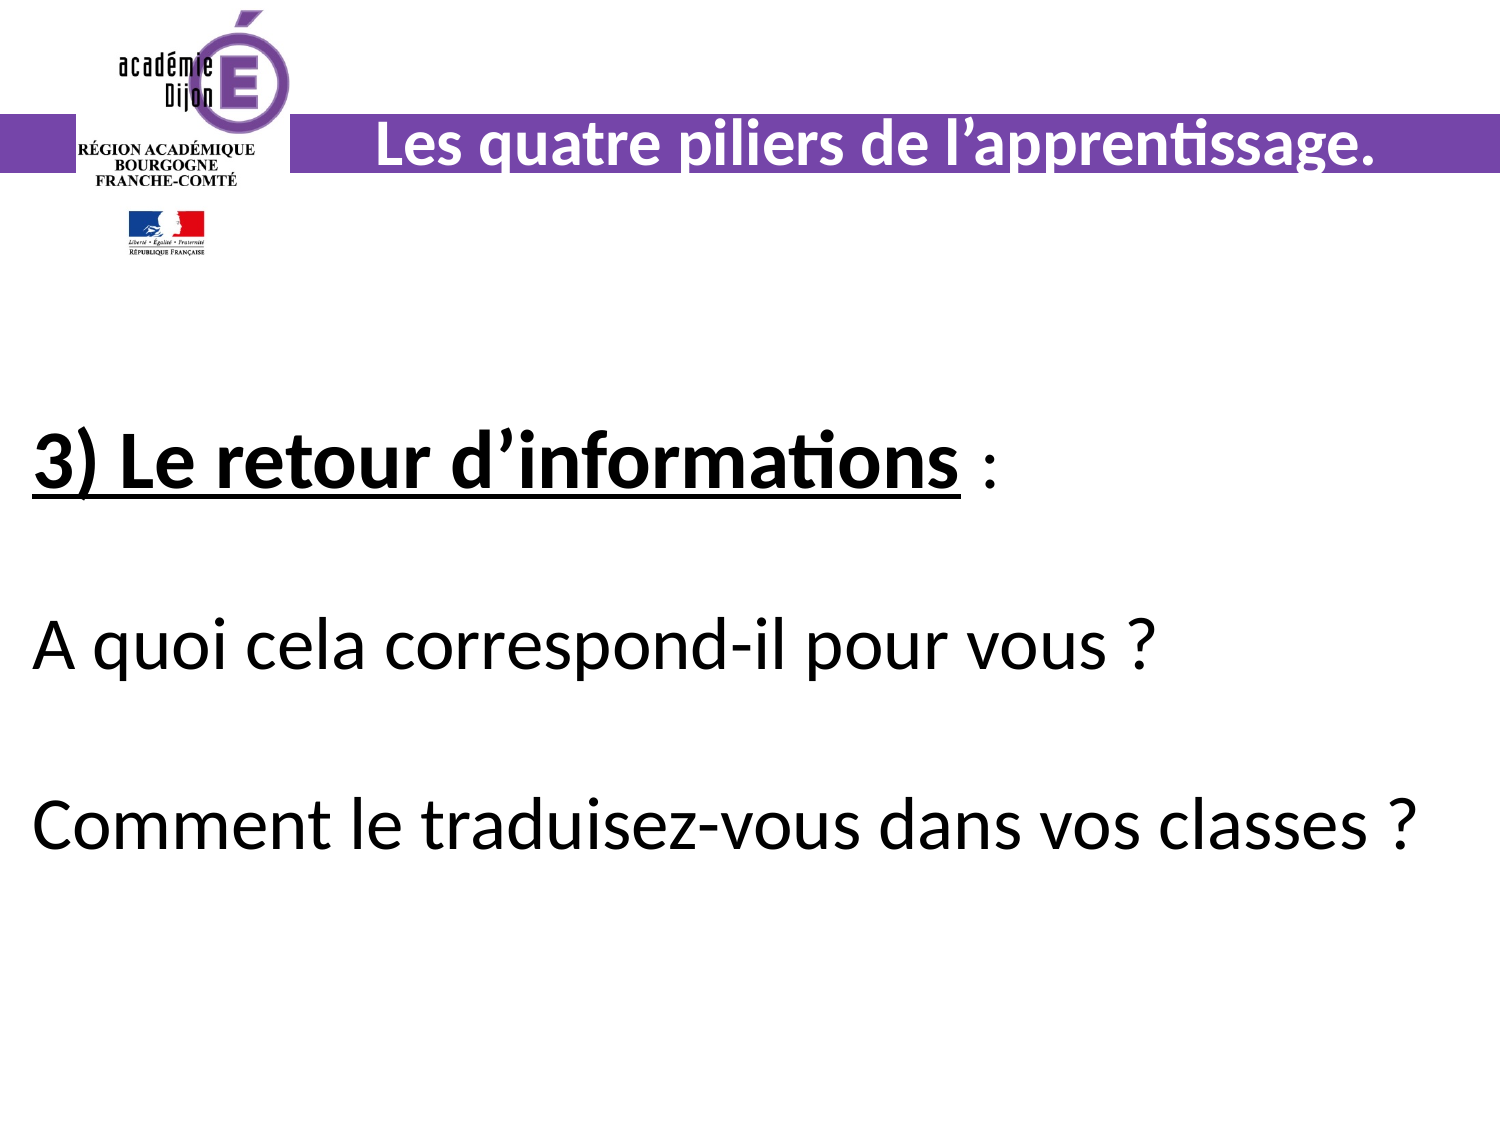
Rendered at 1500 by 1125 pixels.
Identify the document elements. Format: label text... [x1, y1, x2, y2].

text_box 3) Le retour d’informations : A quoi cela correspond-il pour vous ? Comment le traduisez-vous dans vos classes ? [17, 397, 1482, 872]
title Les quatre piliers de l’apprentissage. [360, 45, 1426, 233]
